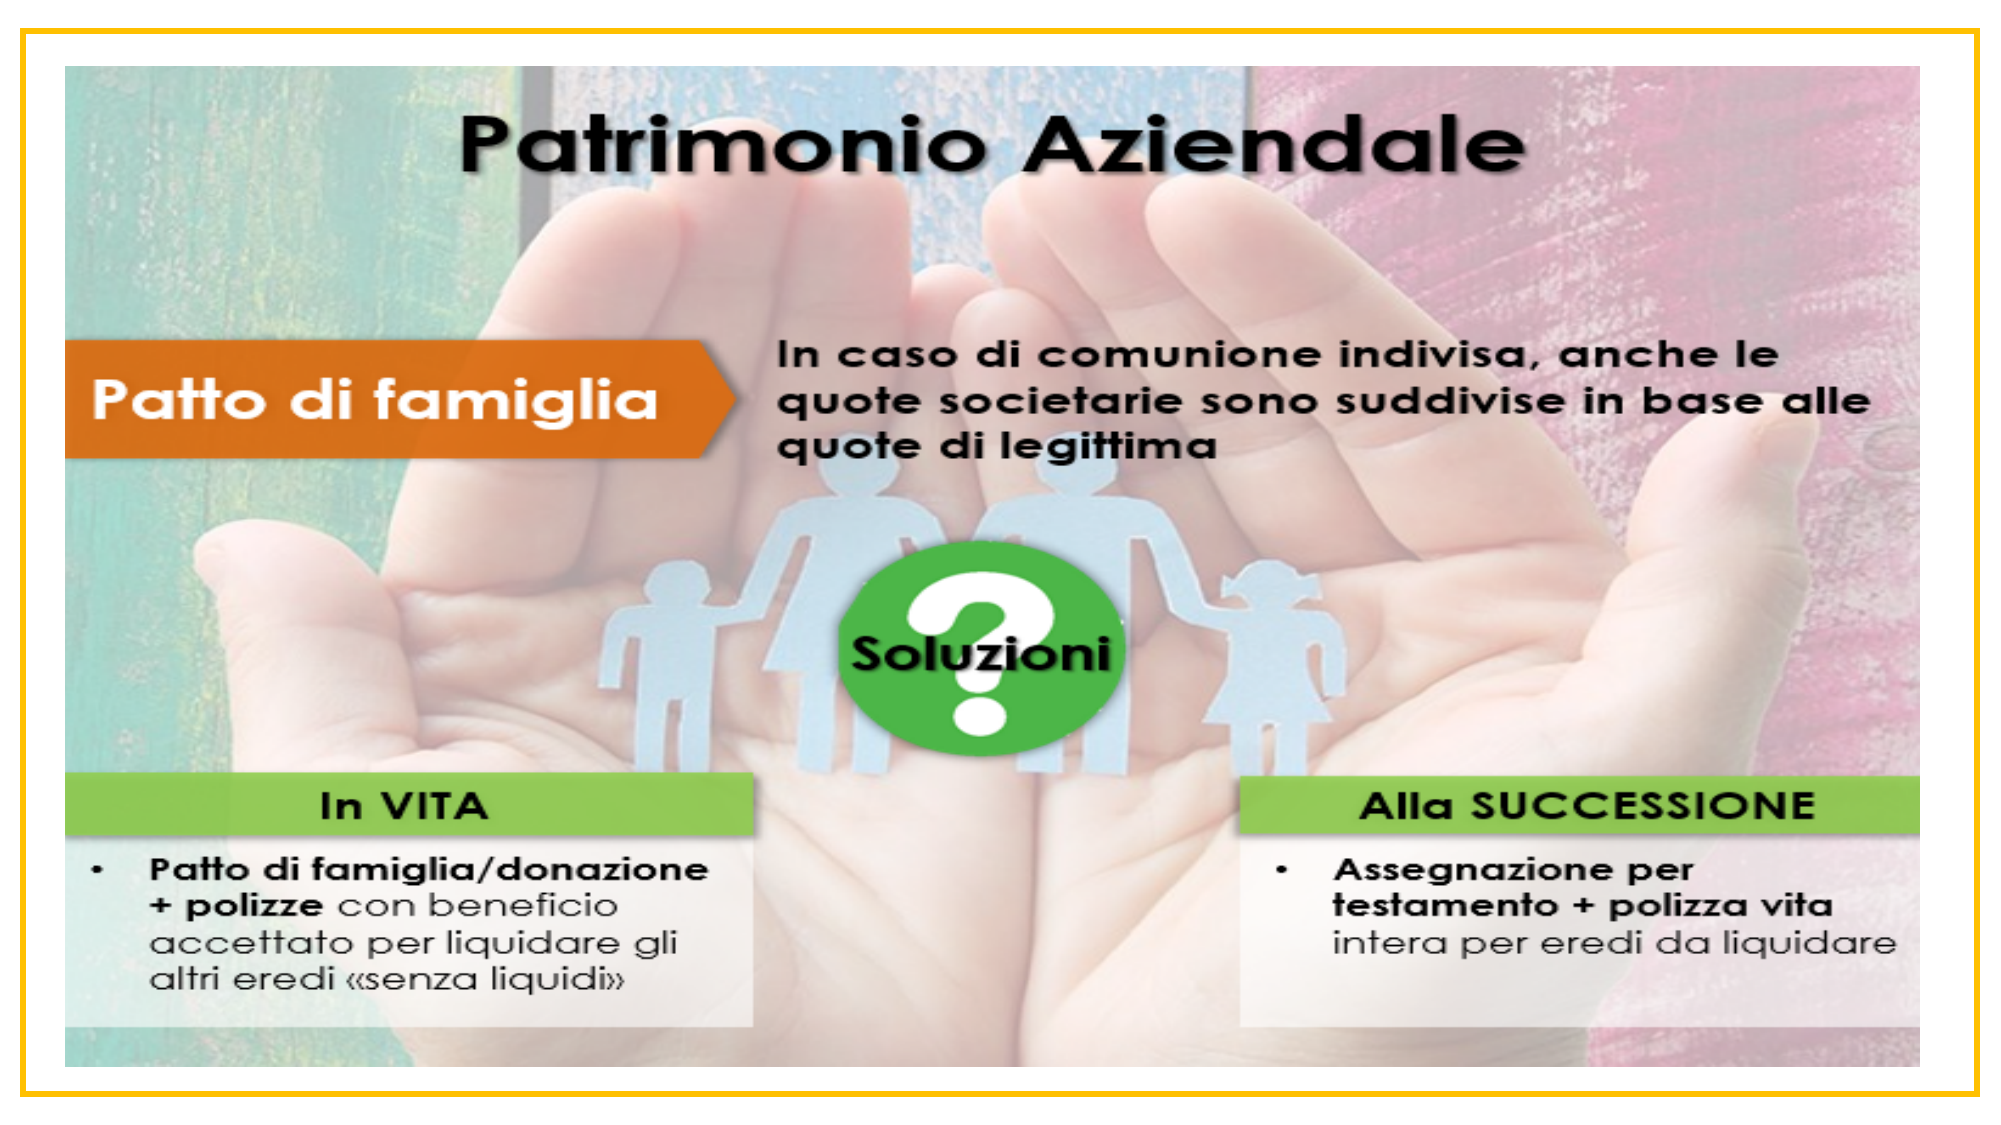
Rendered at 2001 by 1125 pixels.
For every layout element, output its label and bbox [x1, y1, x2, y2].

text_box [22, 31, 1978, 1095]
picture [65, 66, 1920, 1067]
